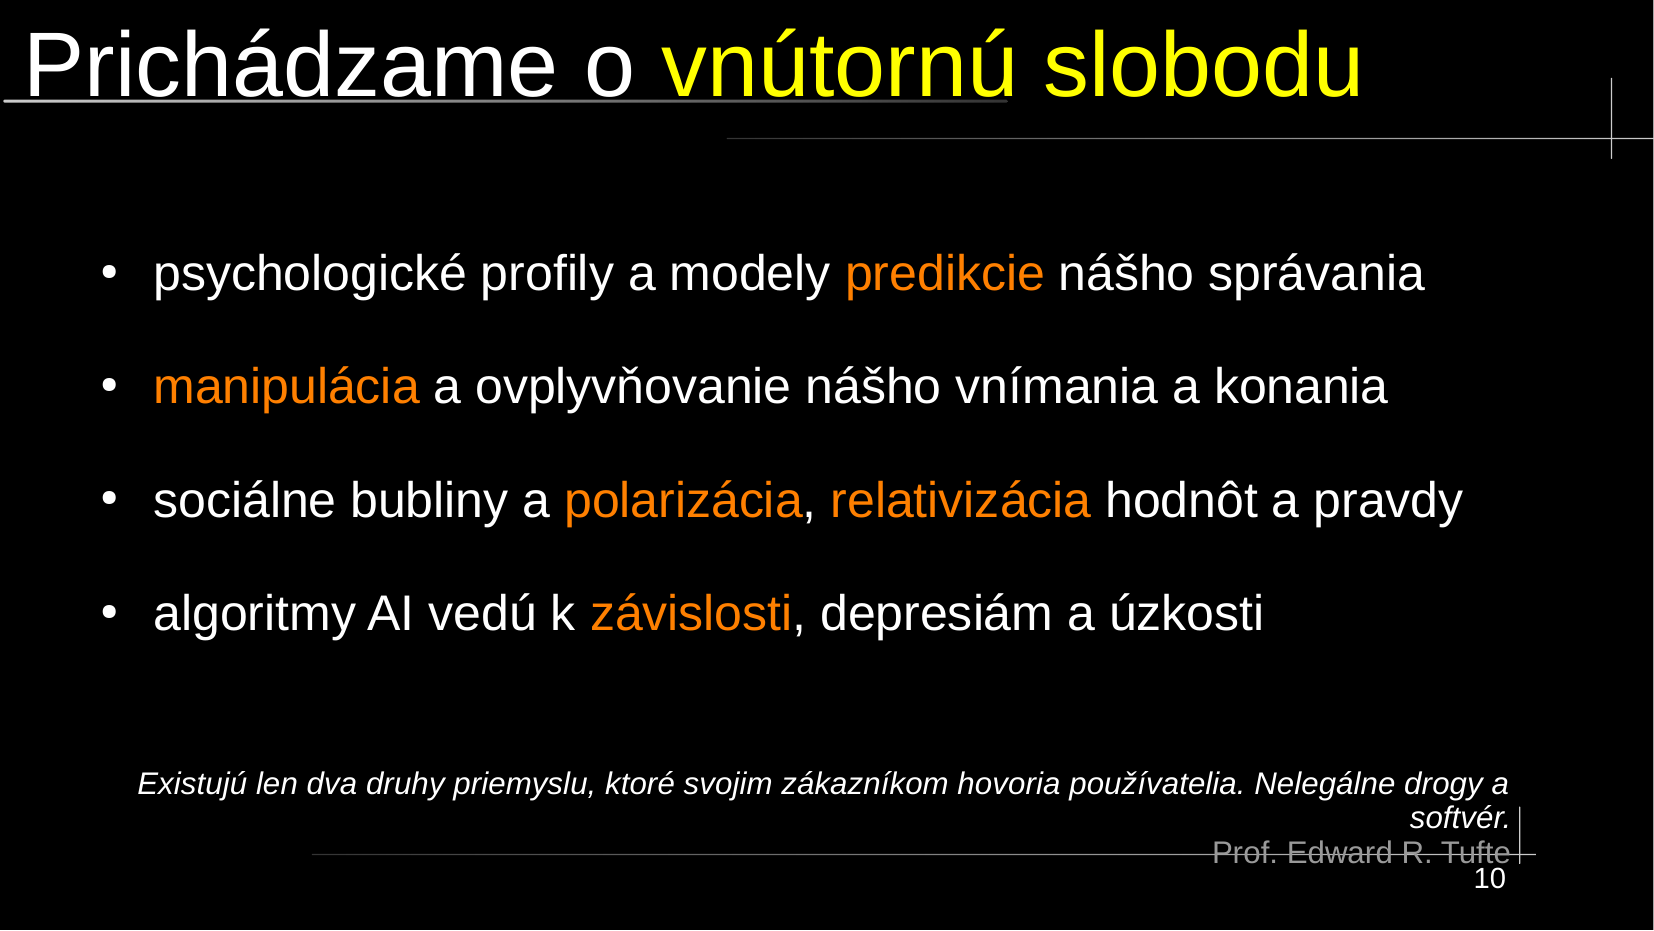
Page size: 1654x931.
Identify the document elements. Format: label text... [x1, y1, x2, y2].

title Prichádzame o vnútornú slobodu [23, 11, 1589, 119]
title Existujú len dva druhy priemyslu, ktoré svojim zákazníkom hovoria používatelia. Nelegálne drogy a softvér. Prof. Edward R. Tufte [29, 783, 1512, 853]
list psychologické profily a modely predikcie nášho správania manipulácia a ovplyvňovanie nášho vnímania a konania sociálne bubliny a polarizácia, relativizácia hodnôt a pravdy algoritmy AI vedú k závislosti, depresiám a úzkosti [82, 217, 1571, 758]
